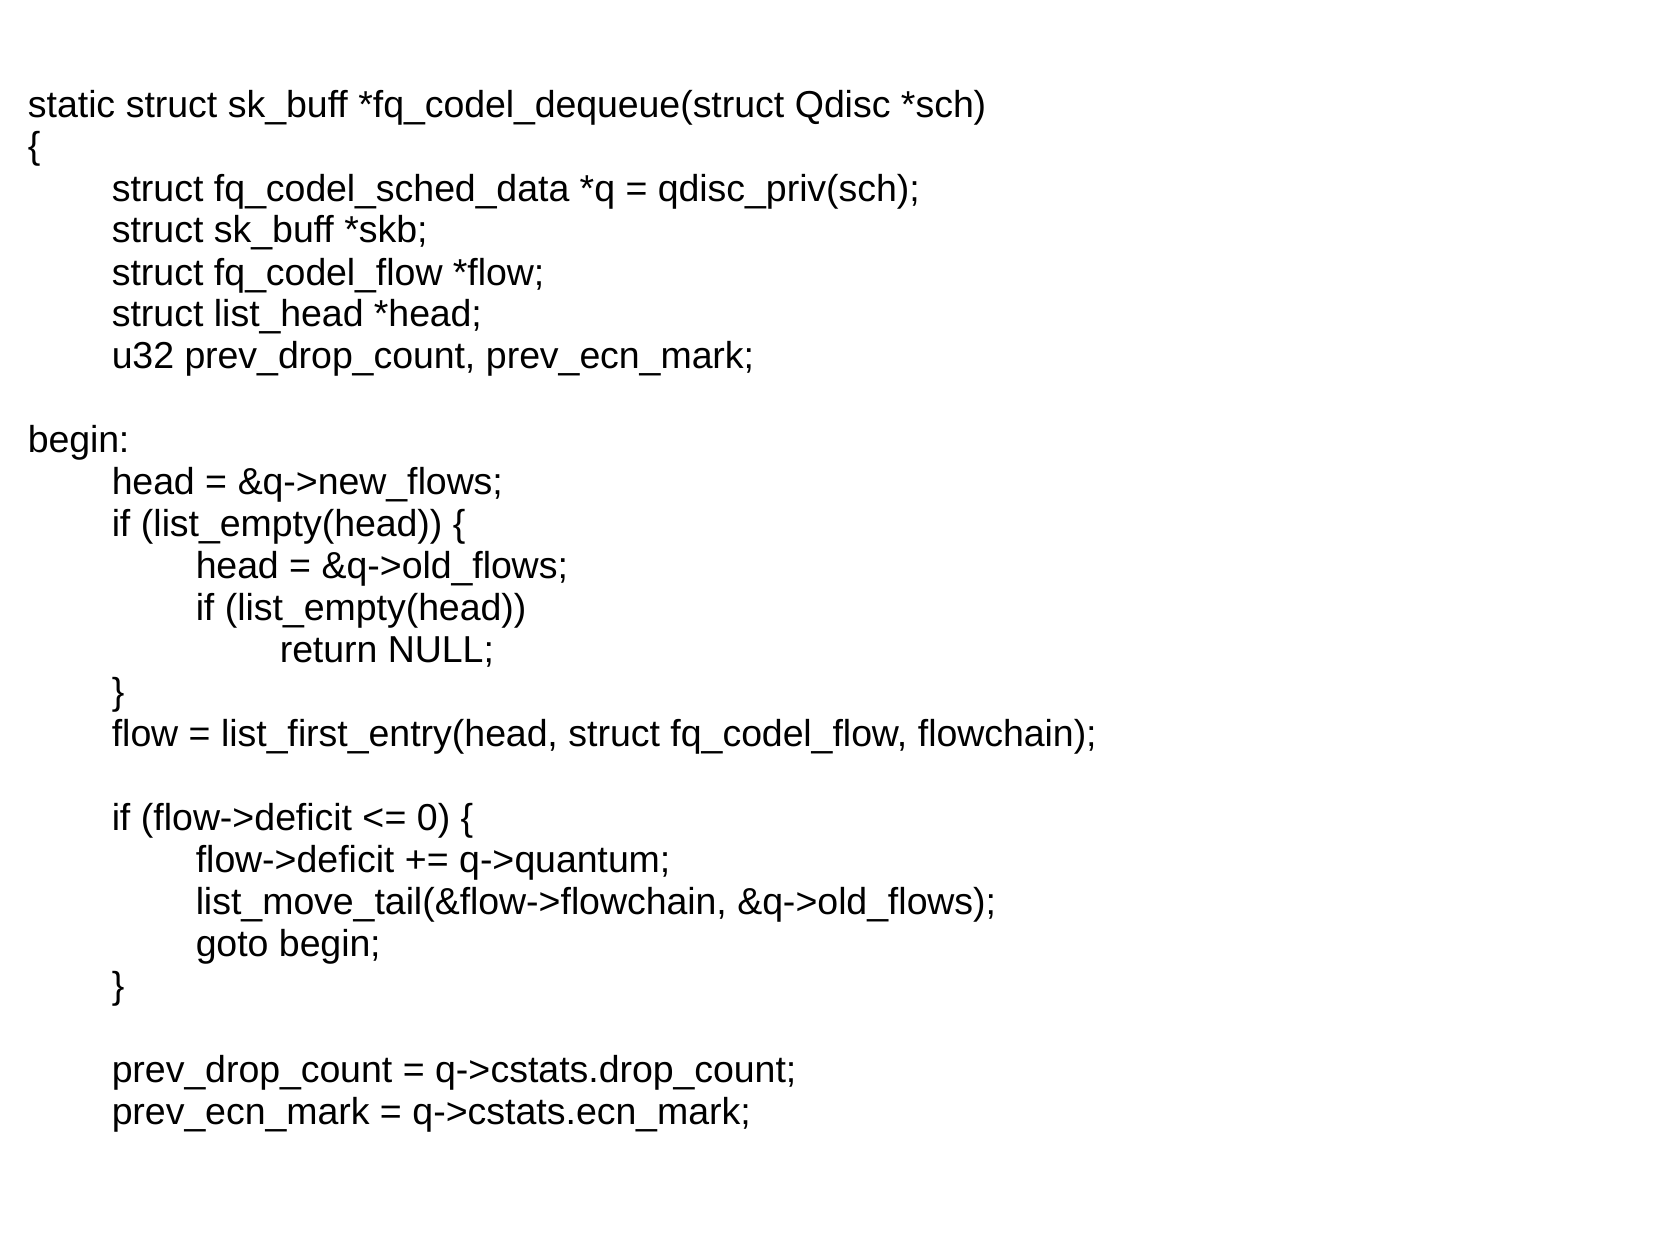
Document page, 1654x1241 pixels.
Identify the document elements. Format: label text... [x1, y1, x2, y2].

text_box static struct sk_buff *fq_codel_dequeue(struct Qdisc *sch) { struct fq_codel_sched_data *q = qdisc_priv(sch); struct sk_buff *skb; struct fq_codel_flow *flow; struct list_head *head; u32 prev_drop_count, prev_ecn_mark; begin: head = &q->new_flows; if (list_empty(head)) { head = &q->old_flows; if (list_empty(head)) return NULL; } flow = list_first_entry(head, struct fq_codel_flow, flowchain); if (flow->deficit <= 0) { flow->deficit += q->quantum; list_move_tail(&flow->flowchain, &q->old_flows); goto begin; } prev_drop_count = q->cstats.drop_count; prev_ecn_mark = q->cstats.ecn_mark; [13, 75, 1576, 1225]
